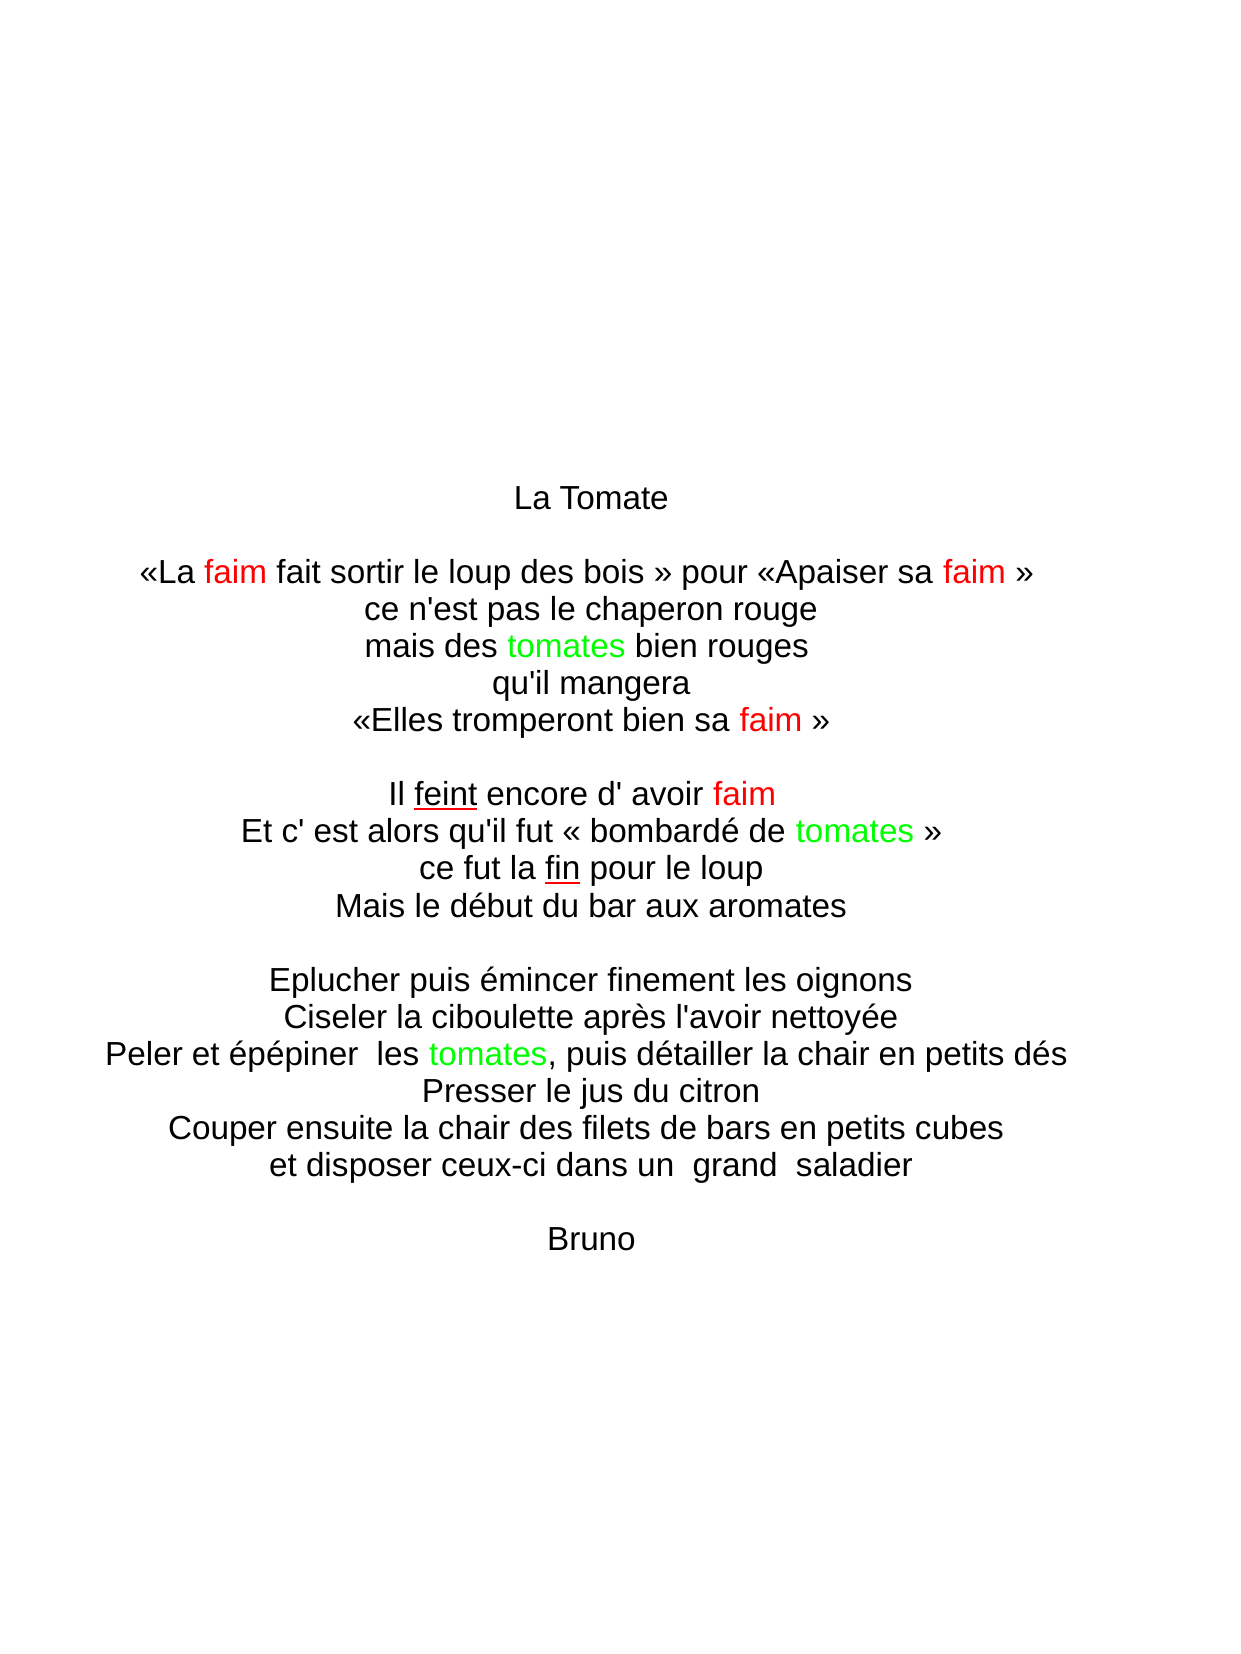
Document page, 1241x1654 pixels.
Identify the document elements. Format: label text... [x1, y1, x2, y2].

text_box La Tomate «La faim fait sortir le loup des bois » pour «Apaiser sa faim » ce n'est pas le chaperon rouge mais des tomates bien rouges qu'il mangera «Elles tromperont bien sa faim » Il feint encore d' avoir faim Et c' est alors qu'il fut « bombardé de tomates » ce fut la fin pour le loup Mais le début du bar aux aromates Eplucher puis émincer finement les oignons Ciseler la ciboulette après l'avoir nettoyée Peler et épépiner les tomates, puis détailler la chair en petits dés Presser le jus du citron Couper ensuite la chair des filets de bars en petits cubes et disposer ceux-ci dans un grand saladier Bruno [90, 472, 1093, 1270]
